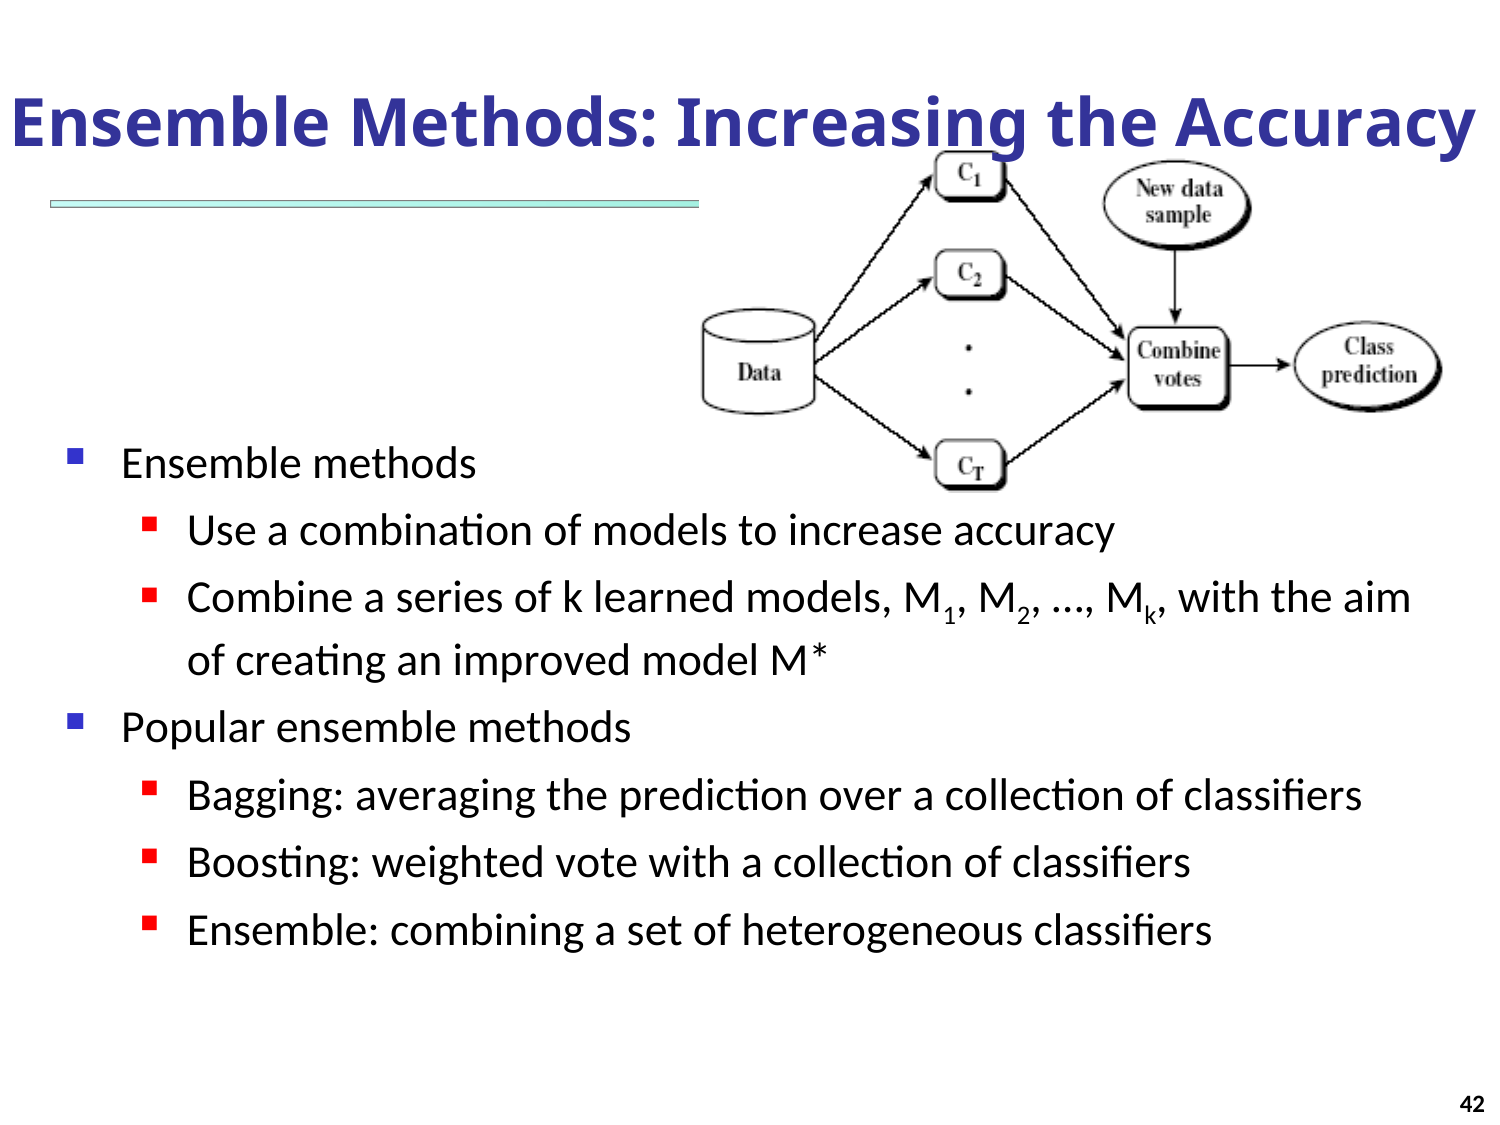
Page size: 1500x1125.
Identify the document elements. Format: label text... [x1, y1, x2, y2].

list Ensemble methods Use a combination of models to increase accuracy Combine a series of k learned models, M1, M2, …, Mk, with the aim of creating an improved model M* Popular ensemble methods Bagging: averaging the prediction over a collection of classifiers Boosting: weighted vote with a collection of classifiers Ensemble: combining a set of heterogeneous classifiers [49, 424, 1438, 1125]
picture [699, 168, 1450, 493]
text_box <number> [1187, 1062, 1500, 1125]
title Ensemble Methods: Increasing the Accuracy [0, 0, 1500, 168]
